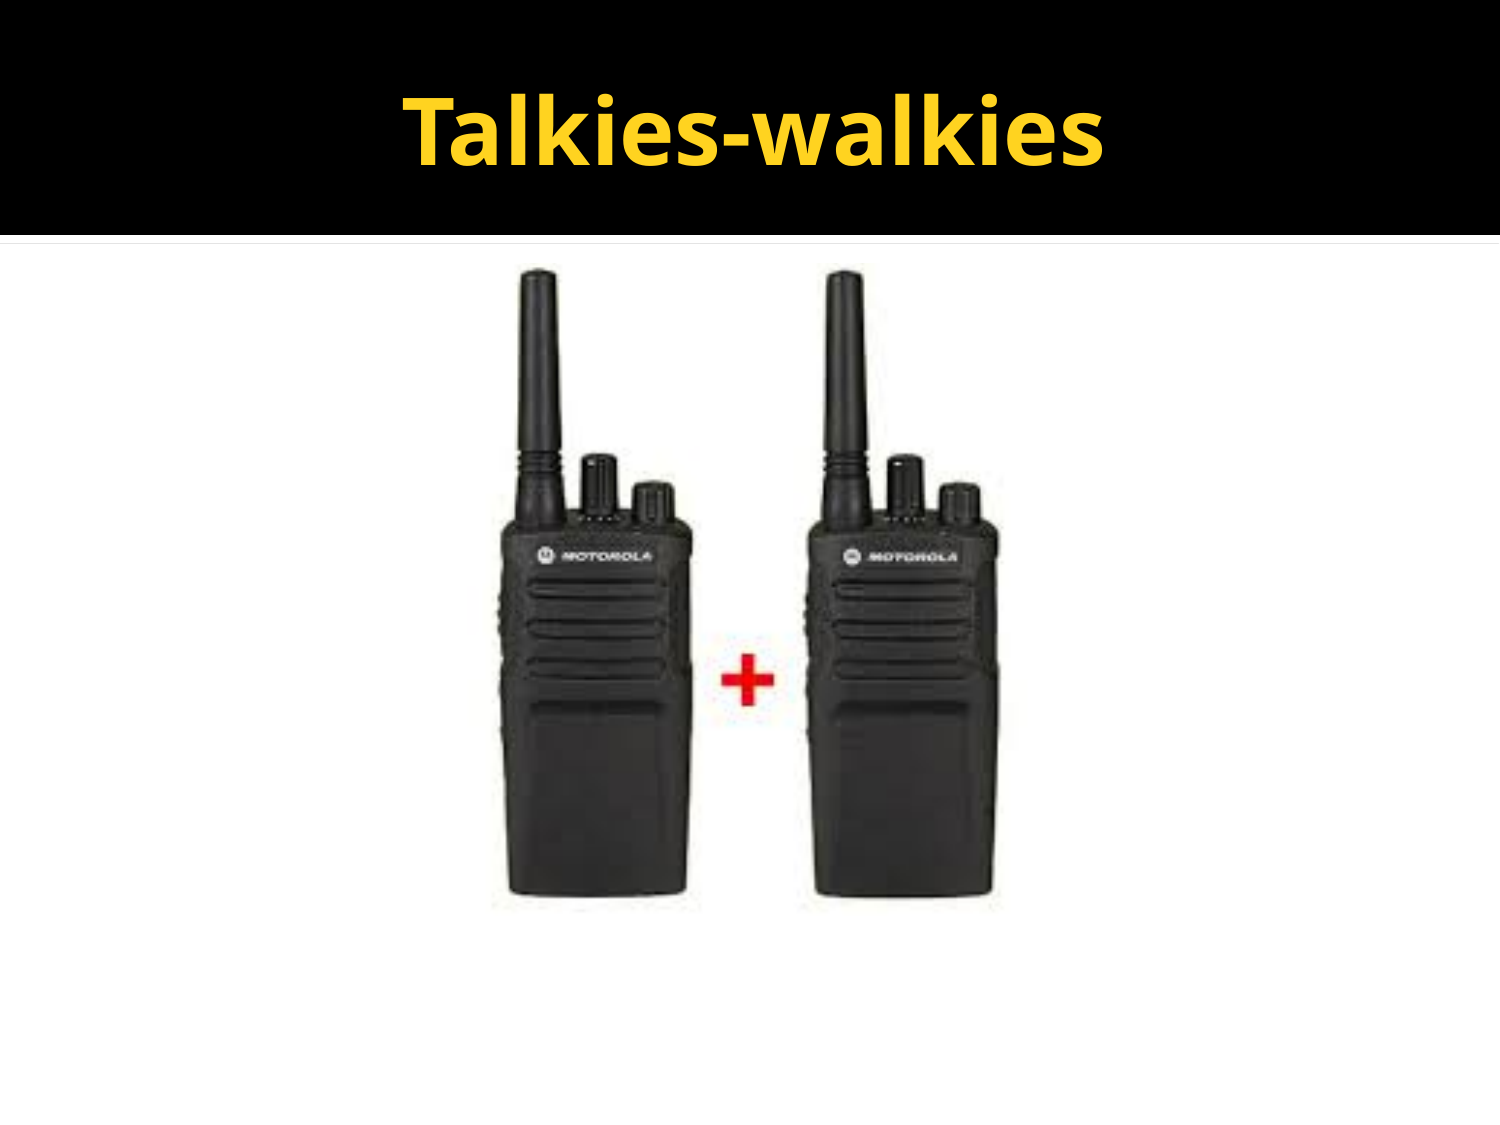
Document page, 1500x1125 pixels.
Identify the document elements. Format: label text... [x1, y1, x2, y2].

title Talkies-walkies [75, 25, 1426, 232]
picture [423, 263, 1077, 916]
